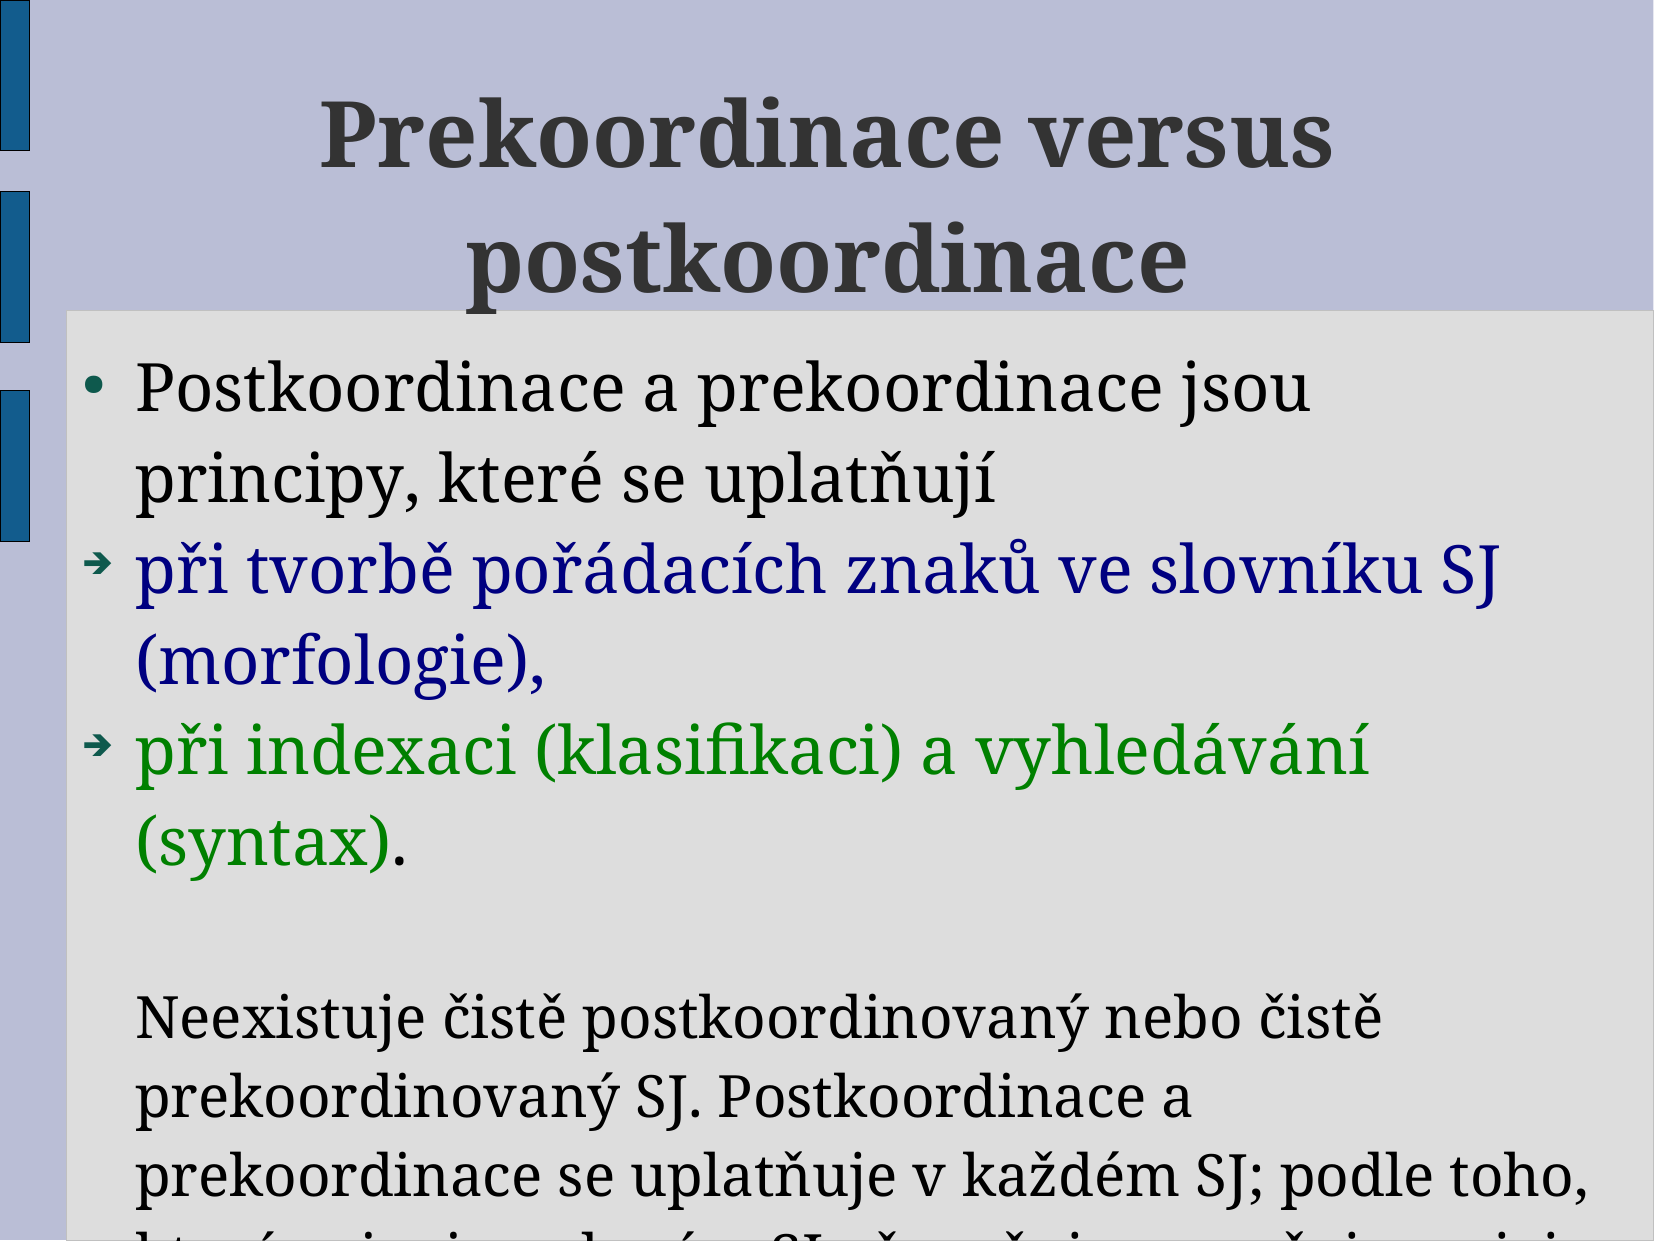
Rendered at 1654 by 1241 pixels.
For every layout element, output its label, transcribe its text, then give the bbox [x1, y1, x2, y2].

list Postkoordinace a prekoordinace jsou principy, které se uplatňují při tvorbě pořádacích znaků ve slovníku SJ (morfologie), při indexaci (klasifikaci) a vyhledávání (syntax). Neexistuje čistě postkoordinovaný nebo čistě prekoordinovaný SJ. Postkoordinace a prekoordinace se uplatňuje v každém SJ; podle toho, který princip v daném SJ převažuje, označujeme jej jako prekoordinovaný nebo jako postkoordinovaný SJ. [64, 340, 1595, 1203]
title Prekoordinace versus postkoordinace [121, 90, 1534, 299]
